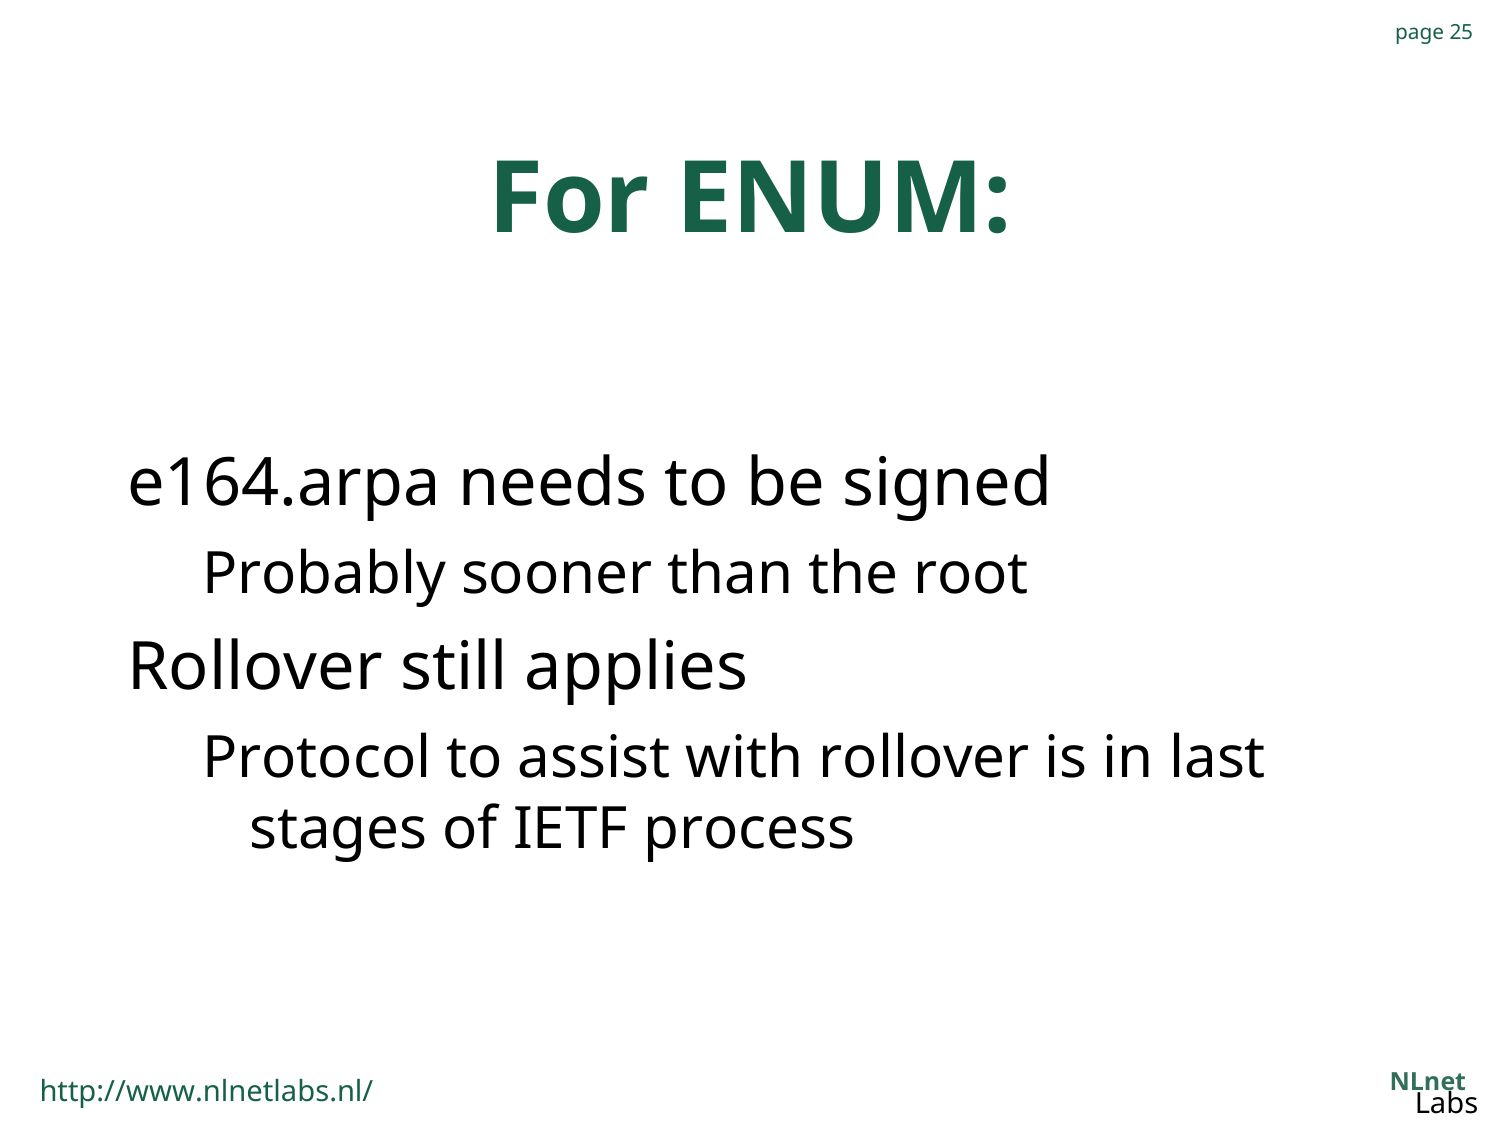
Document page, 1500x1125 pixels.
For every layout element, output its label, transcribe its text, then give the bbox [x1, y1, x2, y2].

list e164.arpa needs to be signed Probably sooner than the root Rollover still applies Protocol to assist with rollover is in last stages of IETF process [112, 324, 1388, 1001]
title For ENUM: [112, 99, 1388, 288]
